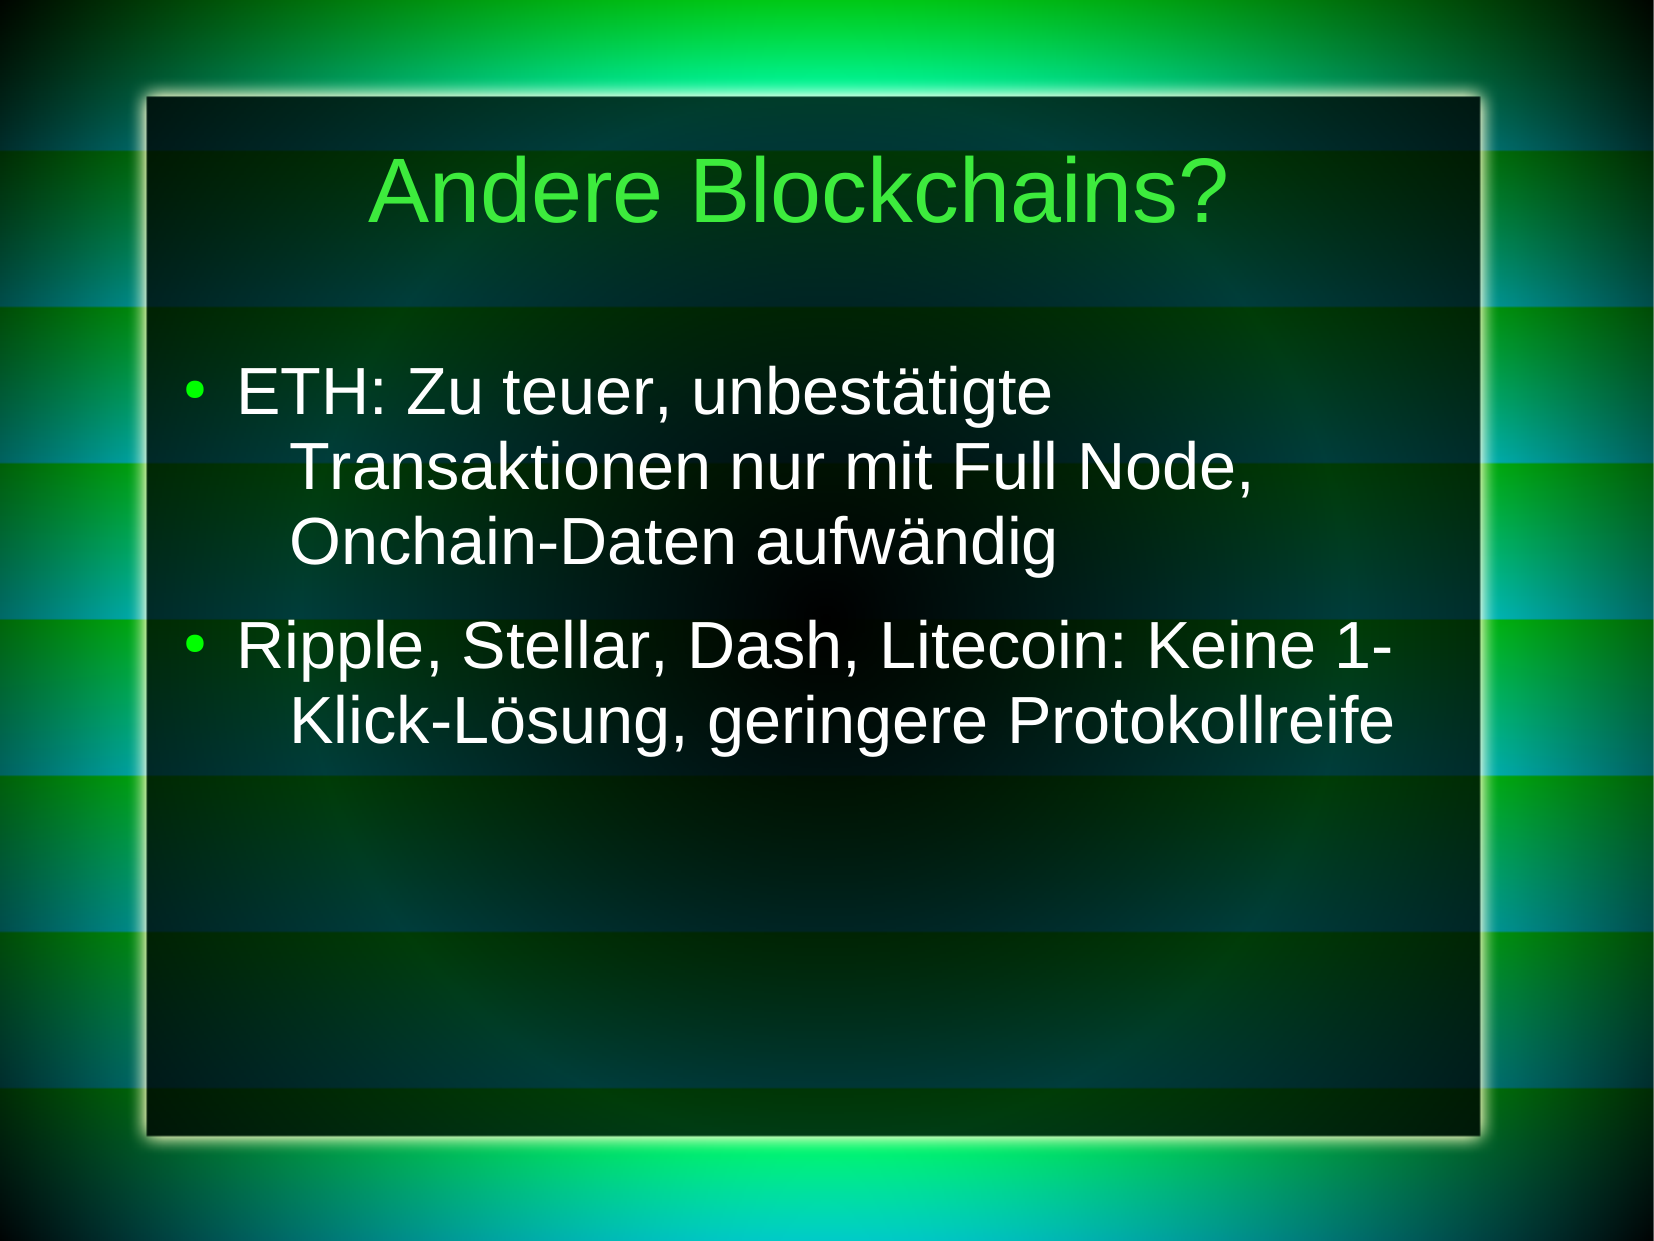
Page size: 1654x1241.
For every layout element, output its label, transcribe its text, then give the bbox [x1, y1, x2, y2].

title Andere Blockchains? [147, 94, 1477, 287]
list ETH: Zu teuer, unbestätigte Transaktionen nur mit Full Node, Onchain-Daten aufwändig Ripple, Stellar, Dash, Litecoin: Keine 1-Klick-Lösung, geringere Protokollreife [147, 354, 1477, 1109]
picture [0, 0, 1654, 1241]
